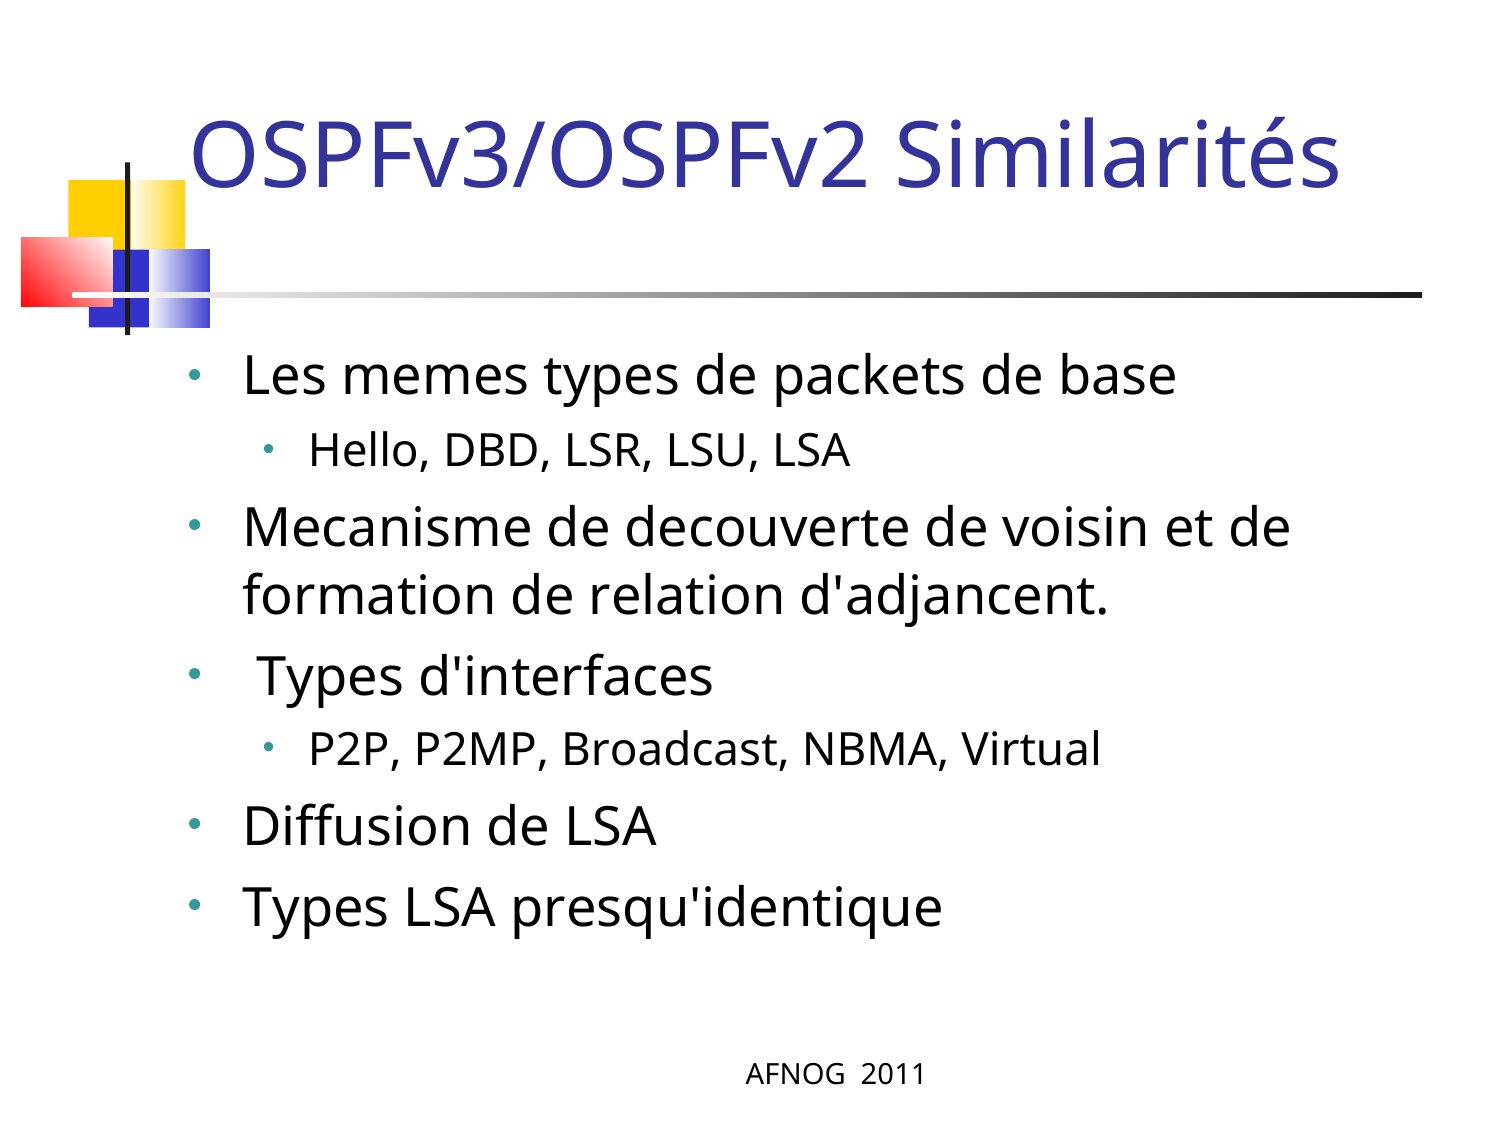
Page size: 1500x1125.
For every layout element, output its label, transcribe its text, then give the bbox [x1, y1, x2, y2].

text_box AFNOG 2011 [599, 1024, 1074, 1099]
list Les memes types de packets de base Hello, DBD, LSR, LSU, LSA Mecanisme de decouverte de voisin et de formation de relation d'adjancent. Types d'interfaces P2P, P2MP, Broadcast, NBMA, Virtual Diffusion de LSA Types LSA presqu'identique [187, 343, 1425, 956]
title OSPFv3/OSPFv2 Similarités [188, 35, 1468, 276]
